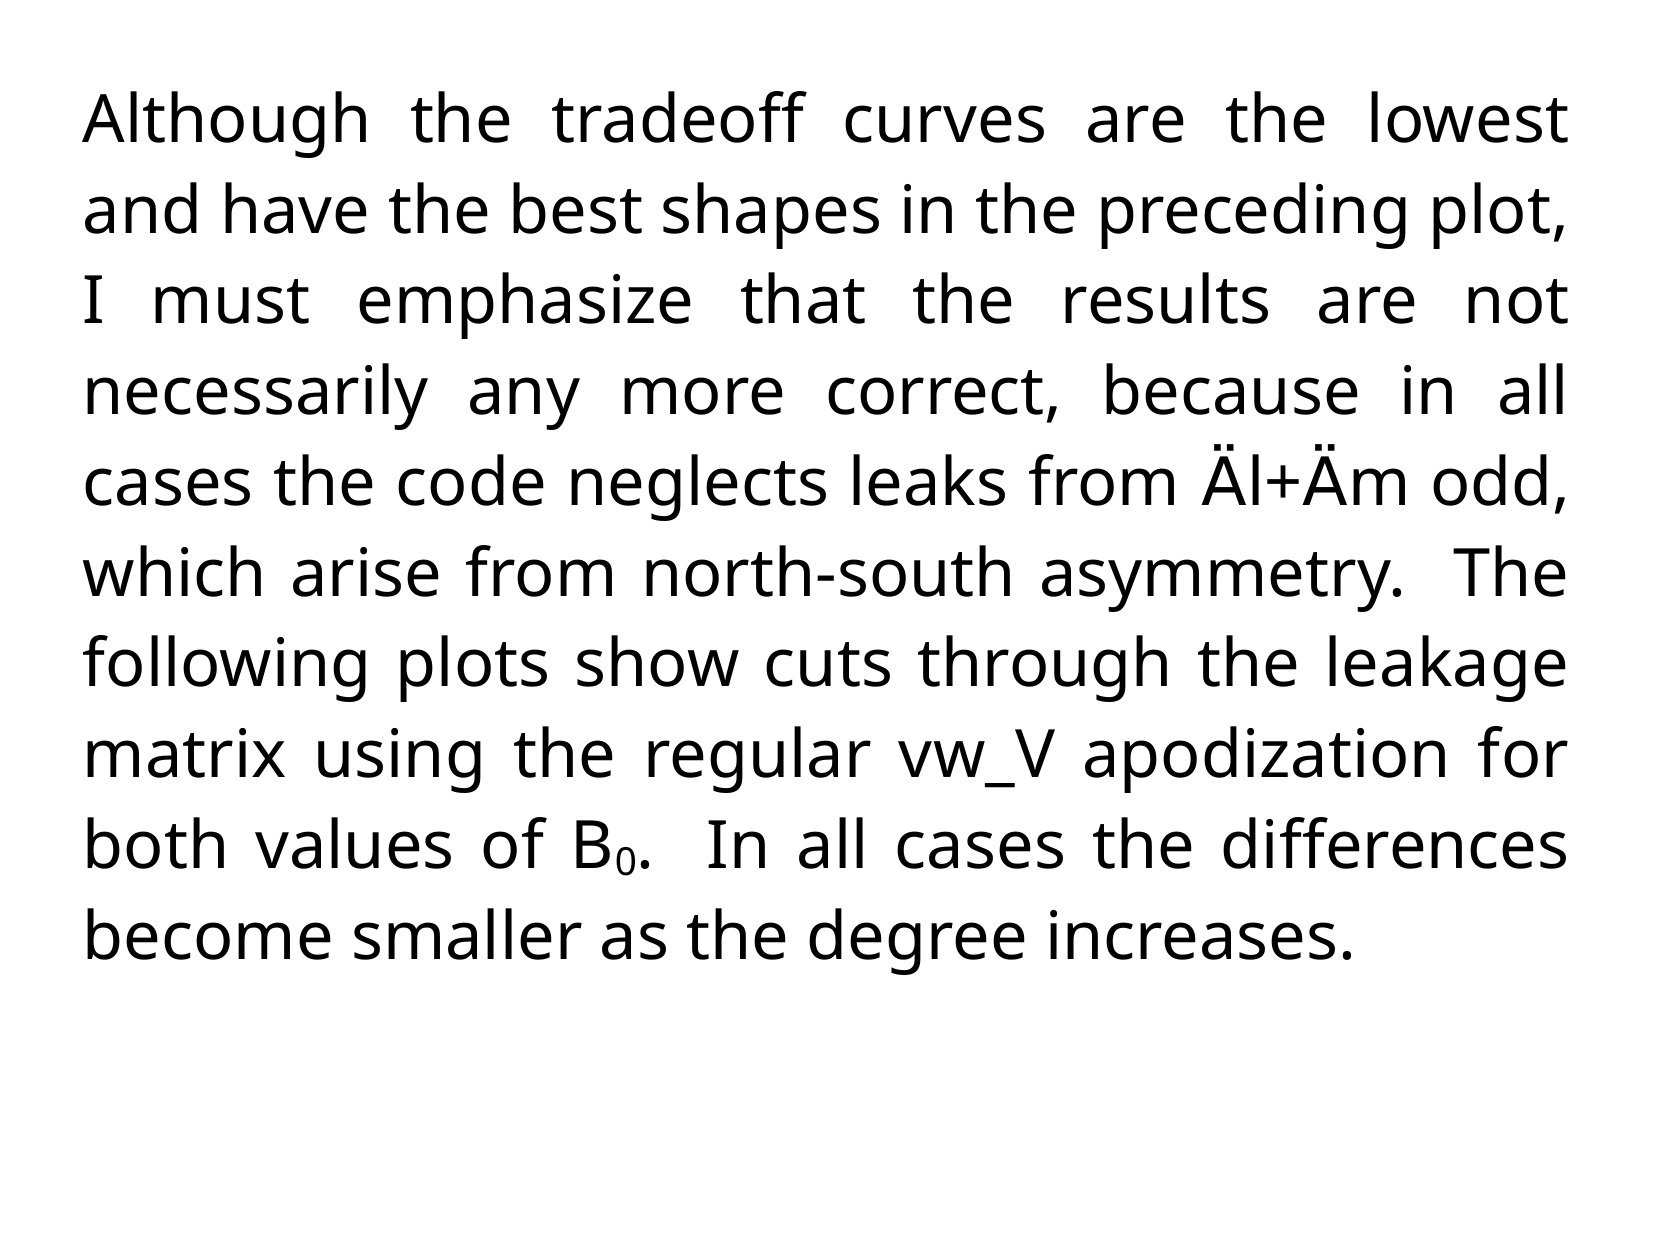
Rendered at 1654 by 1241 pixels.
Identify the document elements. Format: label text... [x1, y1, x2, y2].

title Although the tradeoff curves are the lowest and have the best shapes in the preceding plot, I must emphasize that the results are not necessarily any more correct, because in all cases the code neglects leaks from Äl+Äm odd, which arise from north-south asymmetry. The following plots show cuts through the leakage matrix using the regular vw_V apodization for both values of B0. In all cases the differences become smaller as the degree increases. [82, 119, 1571, 931]
